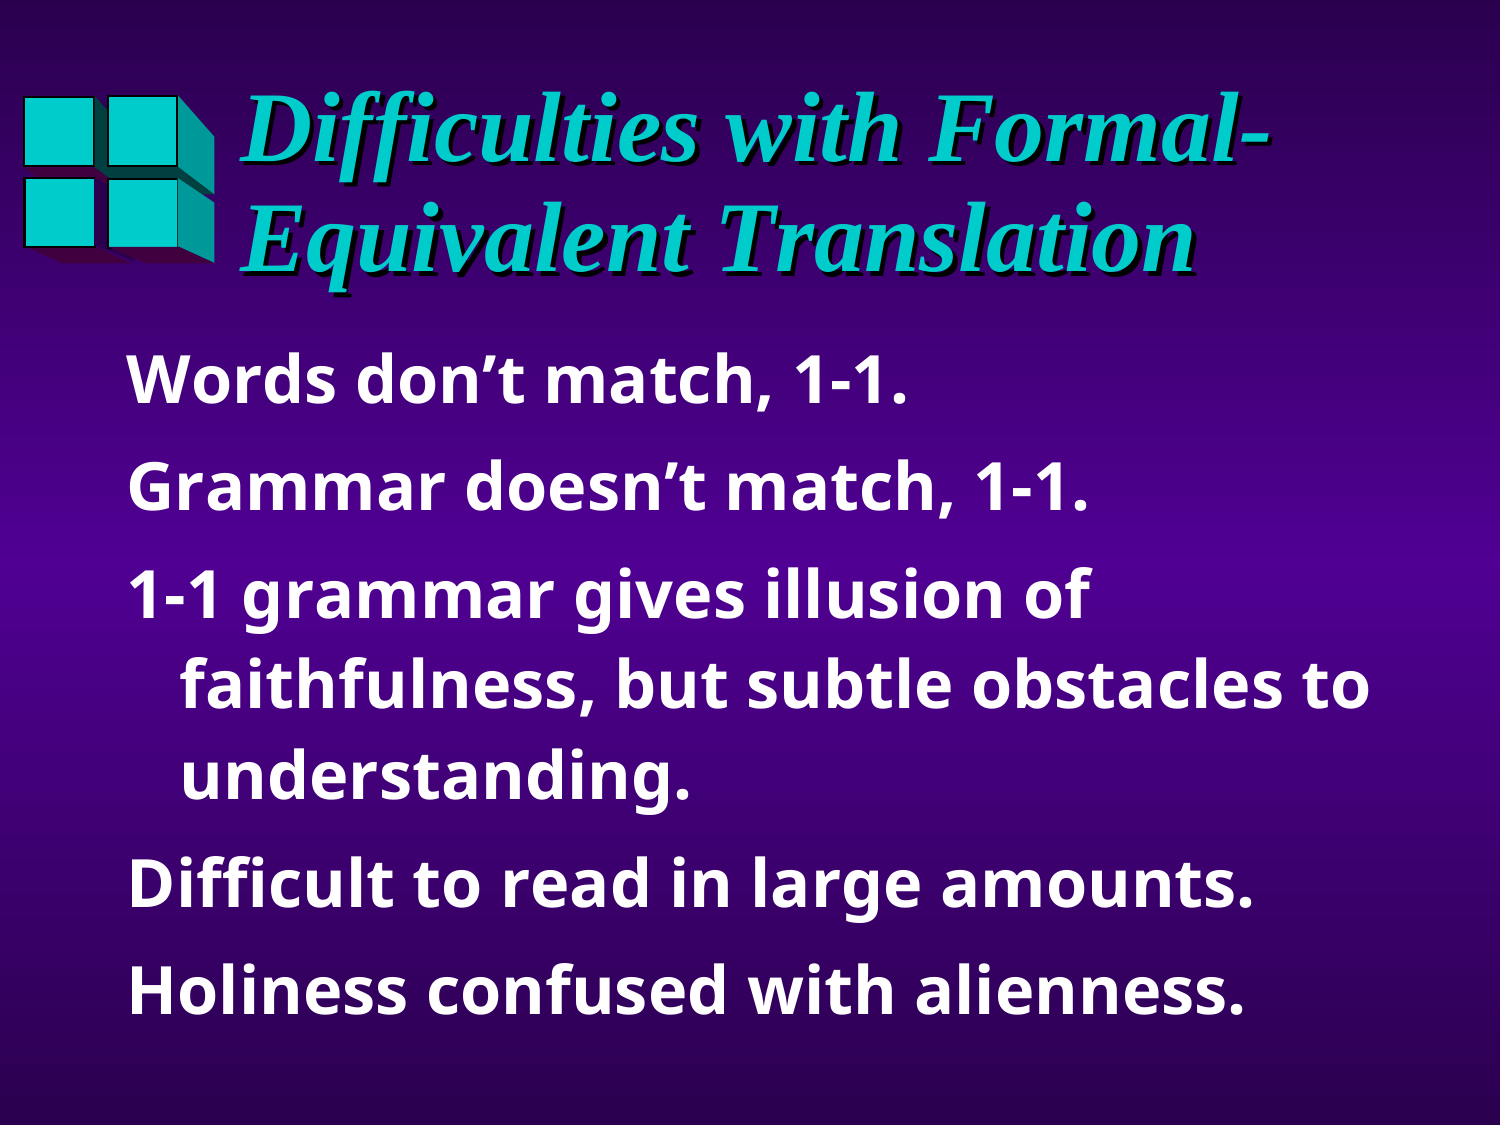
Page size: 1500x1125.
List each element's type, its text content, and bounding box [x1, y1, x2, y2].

list Words don’t match, 1-1. Grammar doesn’t match, 1-1. 1-1 grammar gives illusion of faithfulness, but subtle obstacles to understanding. Difficult to read in large amounts. Holiness confused with alienness. [112, 324, 1490, 1001]
title Difficulties with Formal- Equivalent Translation [224, 64, 1388, 302]
